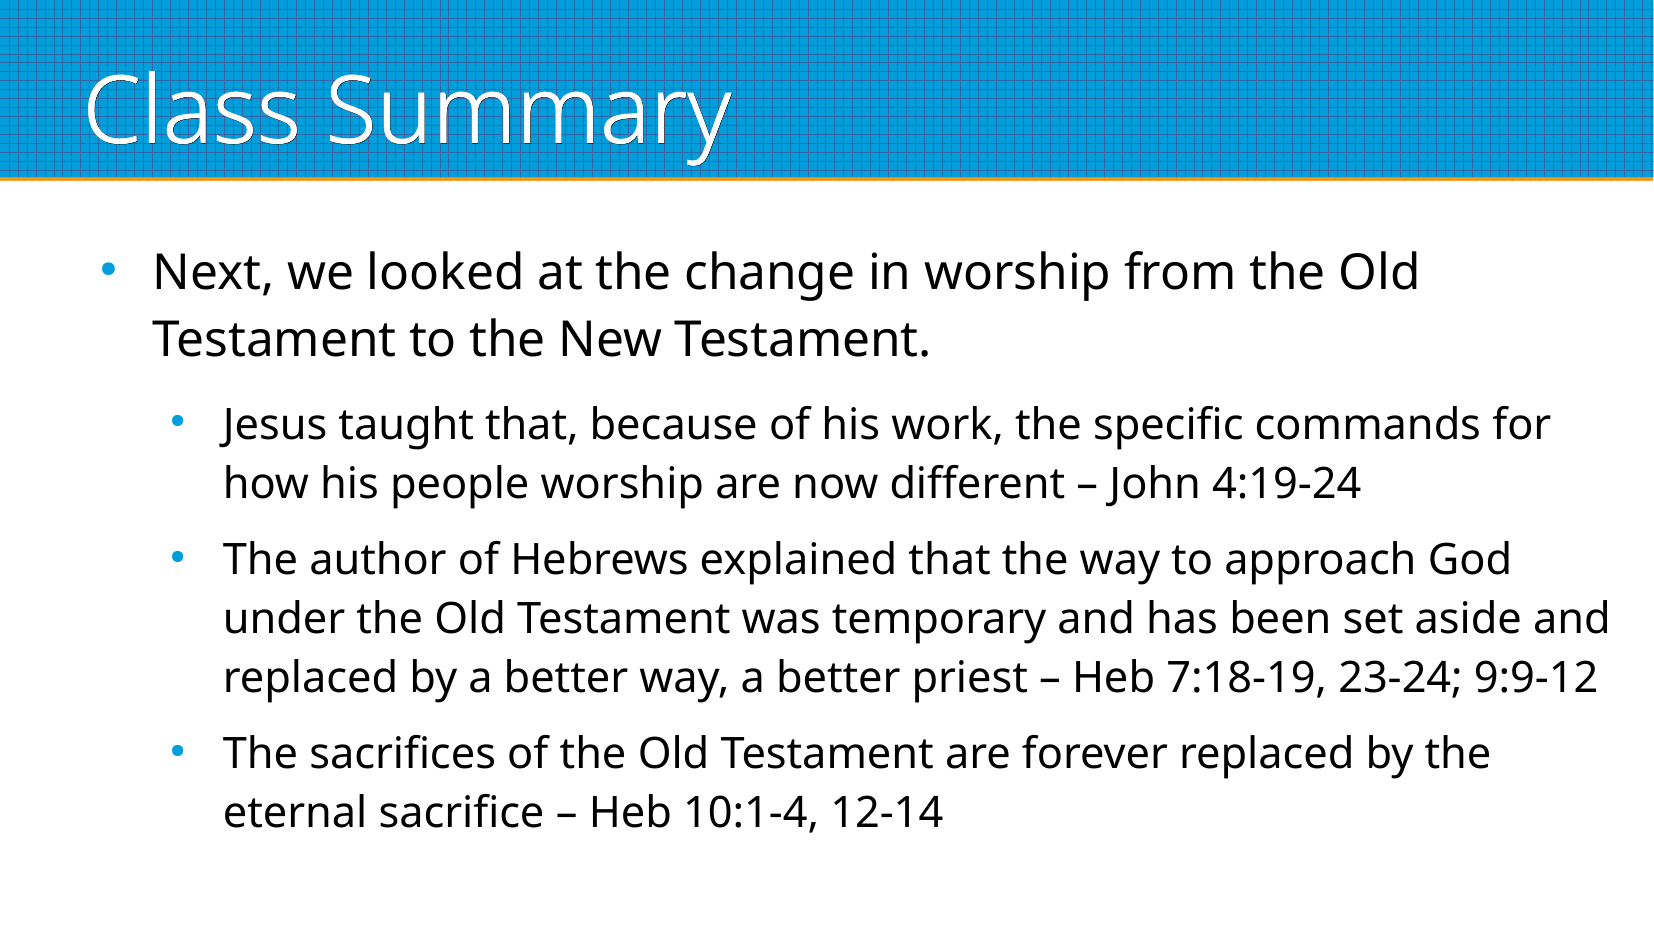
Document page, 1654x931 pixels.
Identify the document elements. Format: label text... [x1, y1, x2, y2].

title Class Summary [82, 14, 1571, 171]
list Next, we looked at the change in worship from the Old Testament to the New Testament. Jesus taught that, because of his work, the specific commands for how his people worship are now different – John 4:19-24 The author of Hebrews explained that the way to approach God under the Old Testament was temporary and has been set aside and replaced by a better way, a better priest – Heb 7:18-19, 23-24; 9:9-12 The sacrifices of the Old Testament are forever replaced by the eternal sacrifice – Heb 10:1-4, 12-14 [82, 236, 1613, 863]
